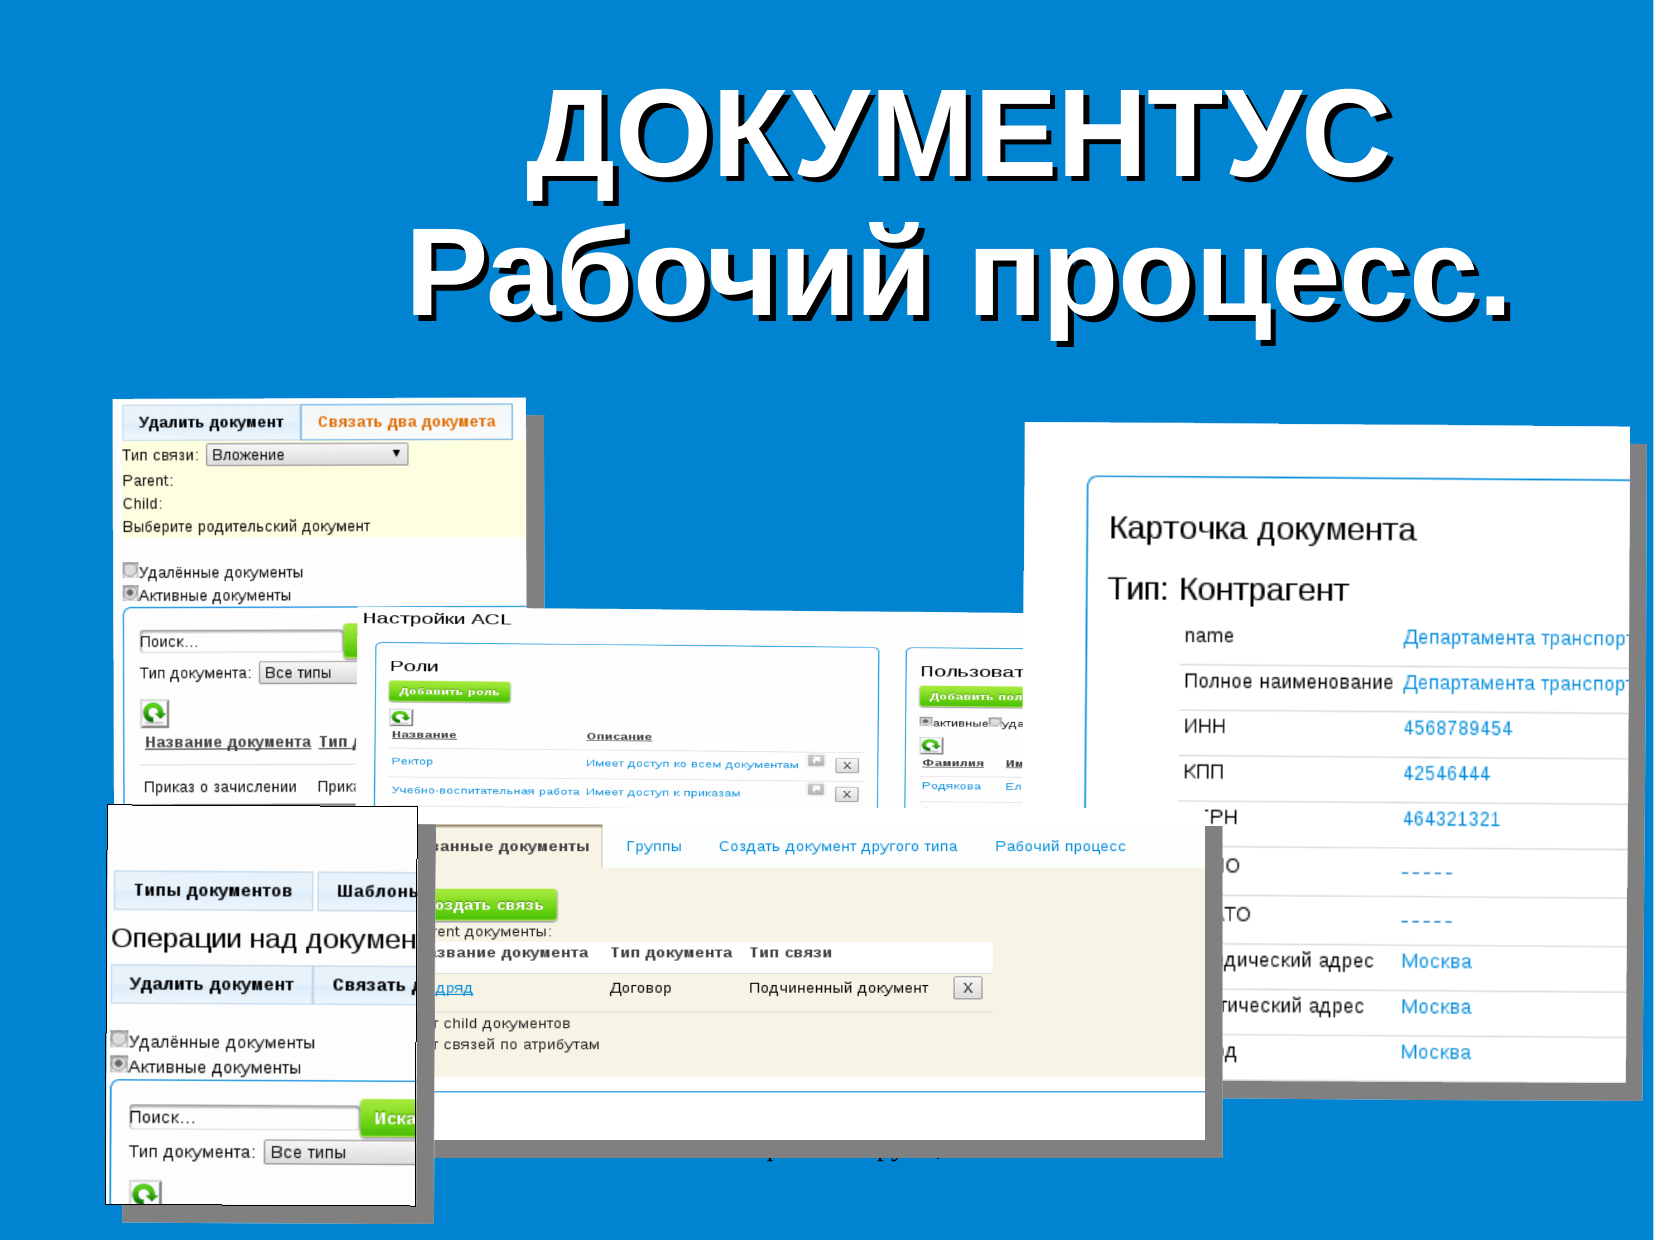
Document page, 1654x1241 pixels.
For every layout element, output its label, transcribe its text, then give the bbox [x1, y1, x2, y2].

picture [105, 397, 1630, 1207]
text_box ДОКУМЕНТУС Рабочий процесс. [395, 62, 1524, 343]
